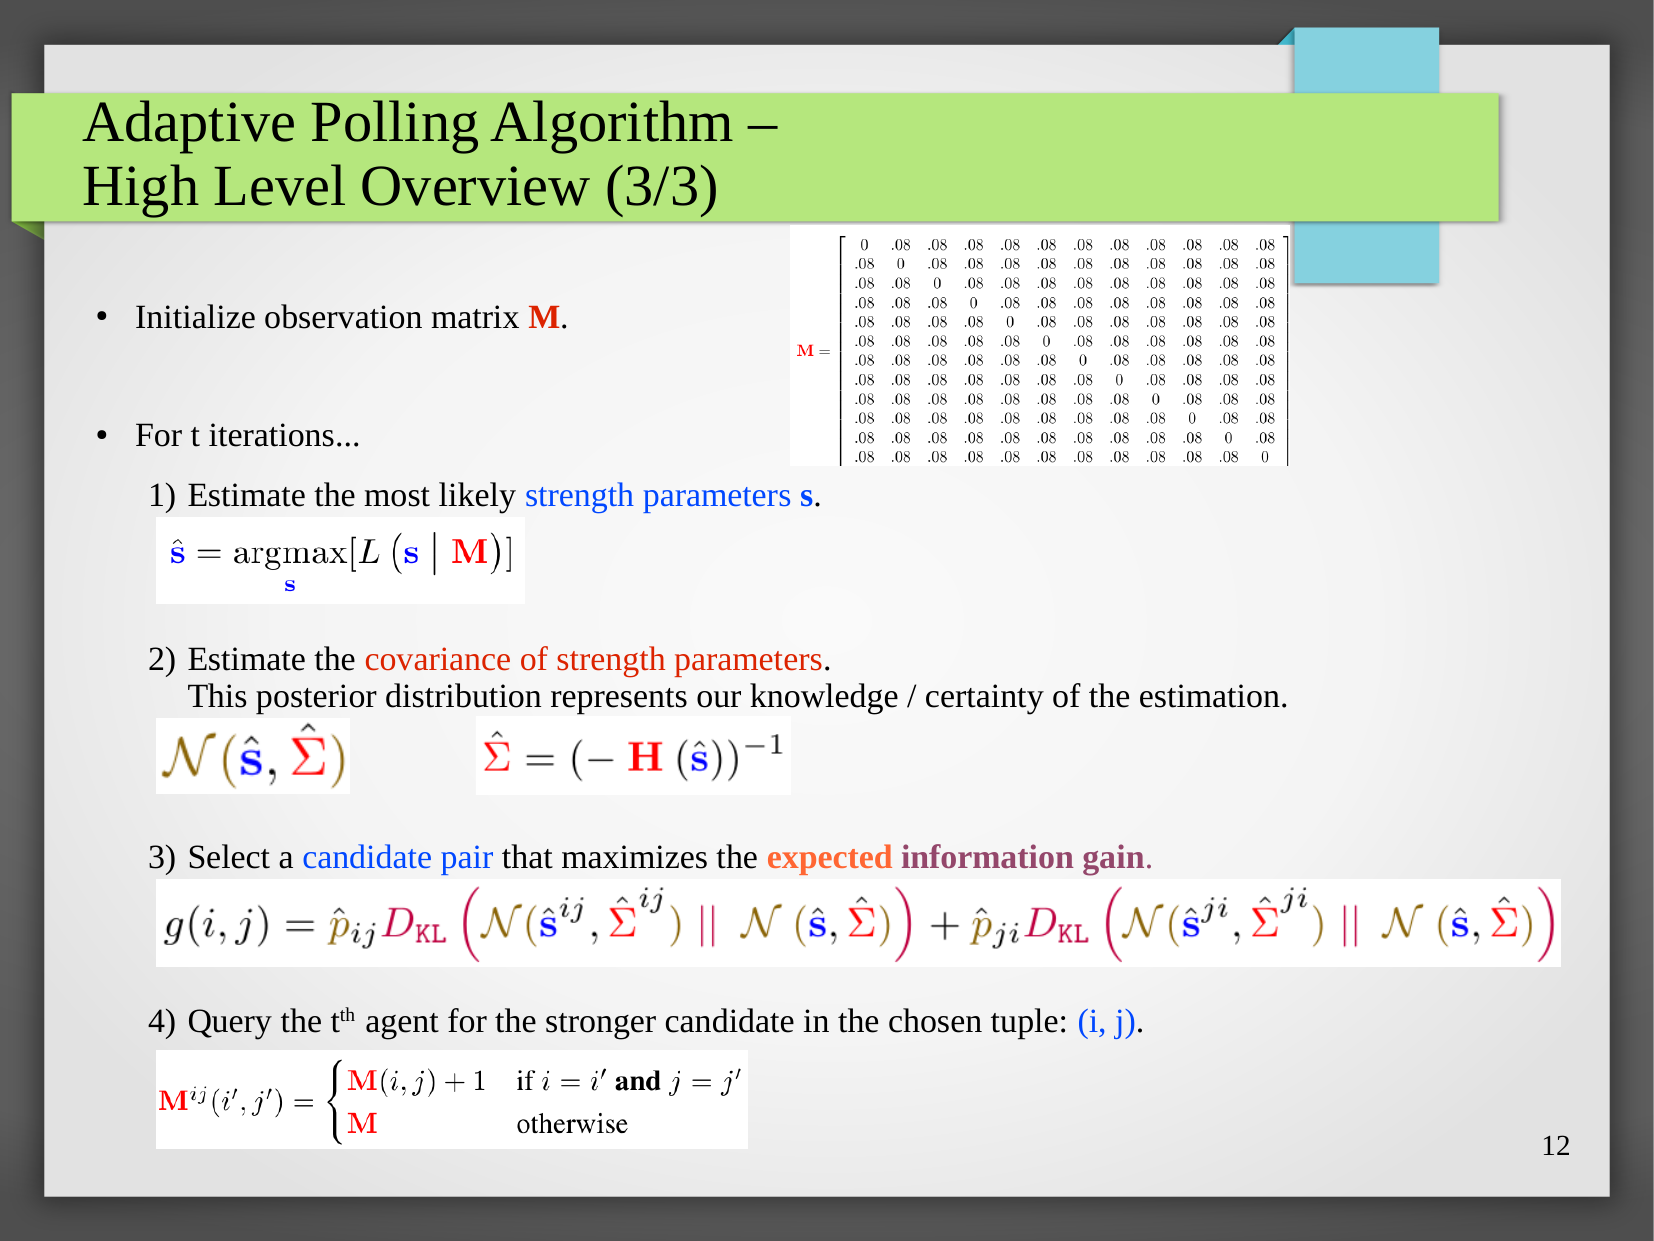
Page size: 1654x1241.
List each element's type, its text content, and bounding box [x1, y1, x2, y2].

title Adaptive Polling Algorithm – High Level Overview (3/3) [82, 88, 1264, 220]
list Initialize observation matrix M. For t iterations... Estimate the most likely strength parameters s. Estimate the covariance of strength parameters. This posterior distribution represents our knowledge / certainty of the estimation. Select a candidate pair that maximizes the expected information gain. Query the tth agent for the stronger candidate in the chosen tuple: (i, j). [82, 298, 1571, 1051]
picture [0, 0, 1654, 1241]
